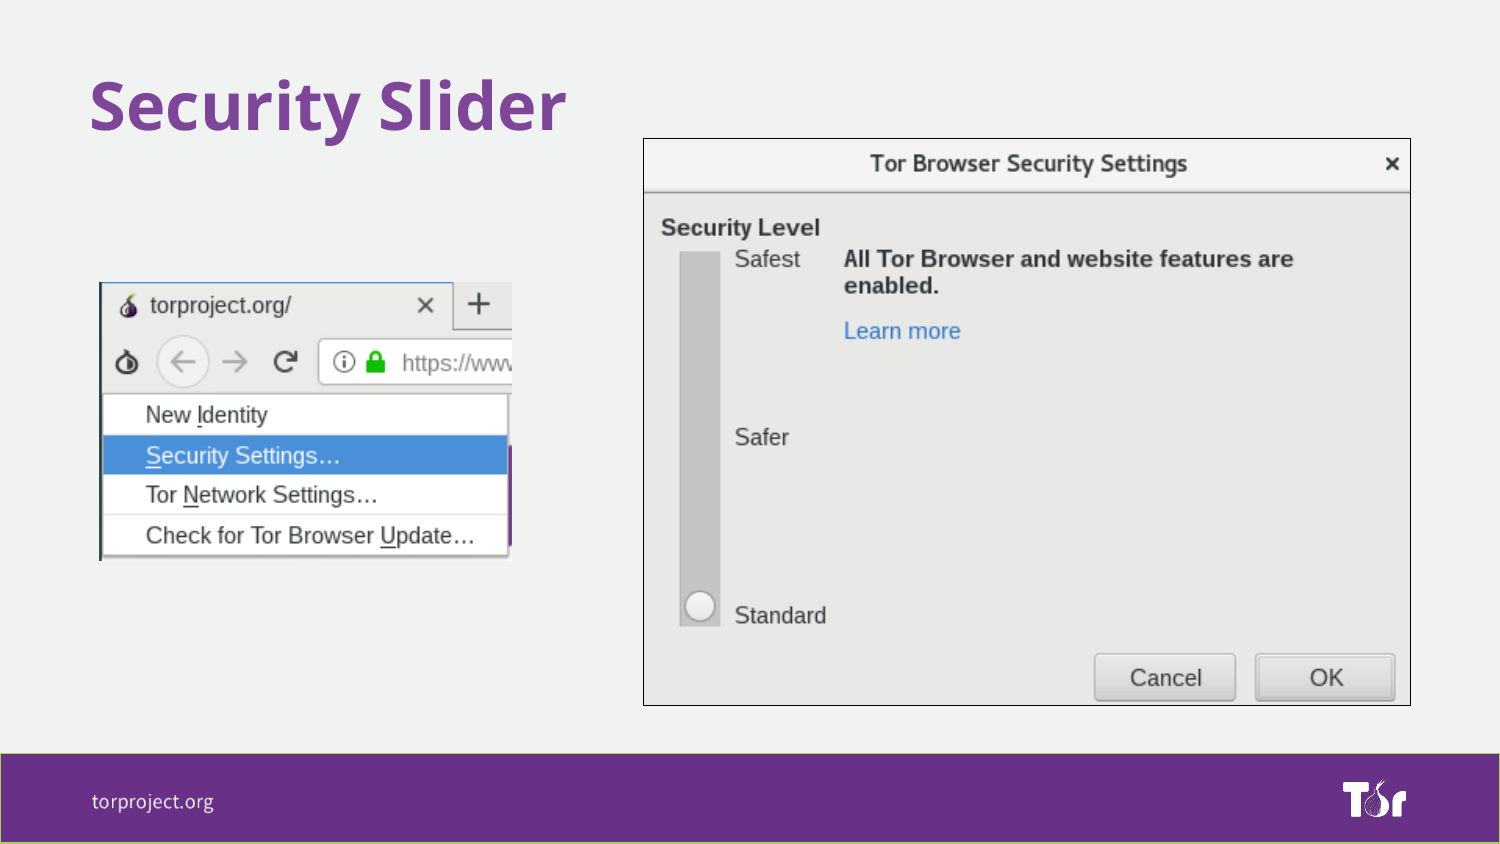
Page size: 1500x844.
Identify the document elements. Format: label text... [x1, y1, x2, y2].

picture [99, 282, 512, 561]
picture [1343, 778, 1406, 817]
picture [644, 139, 1410, 705]
picture [75, 780, 604, 821]
text_box Security Slider [74, 33, 1425, 174]
